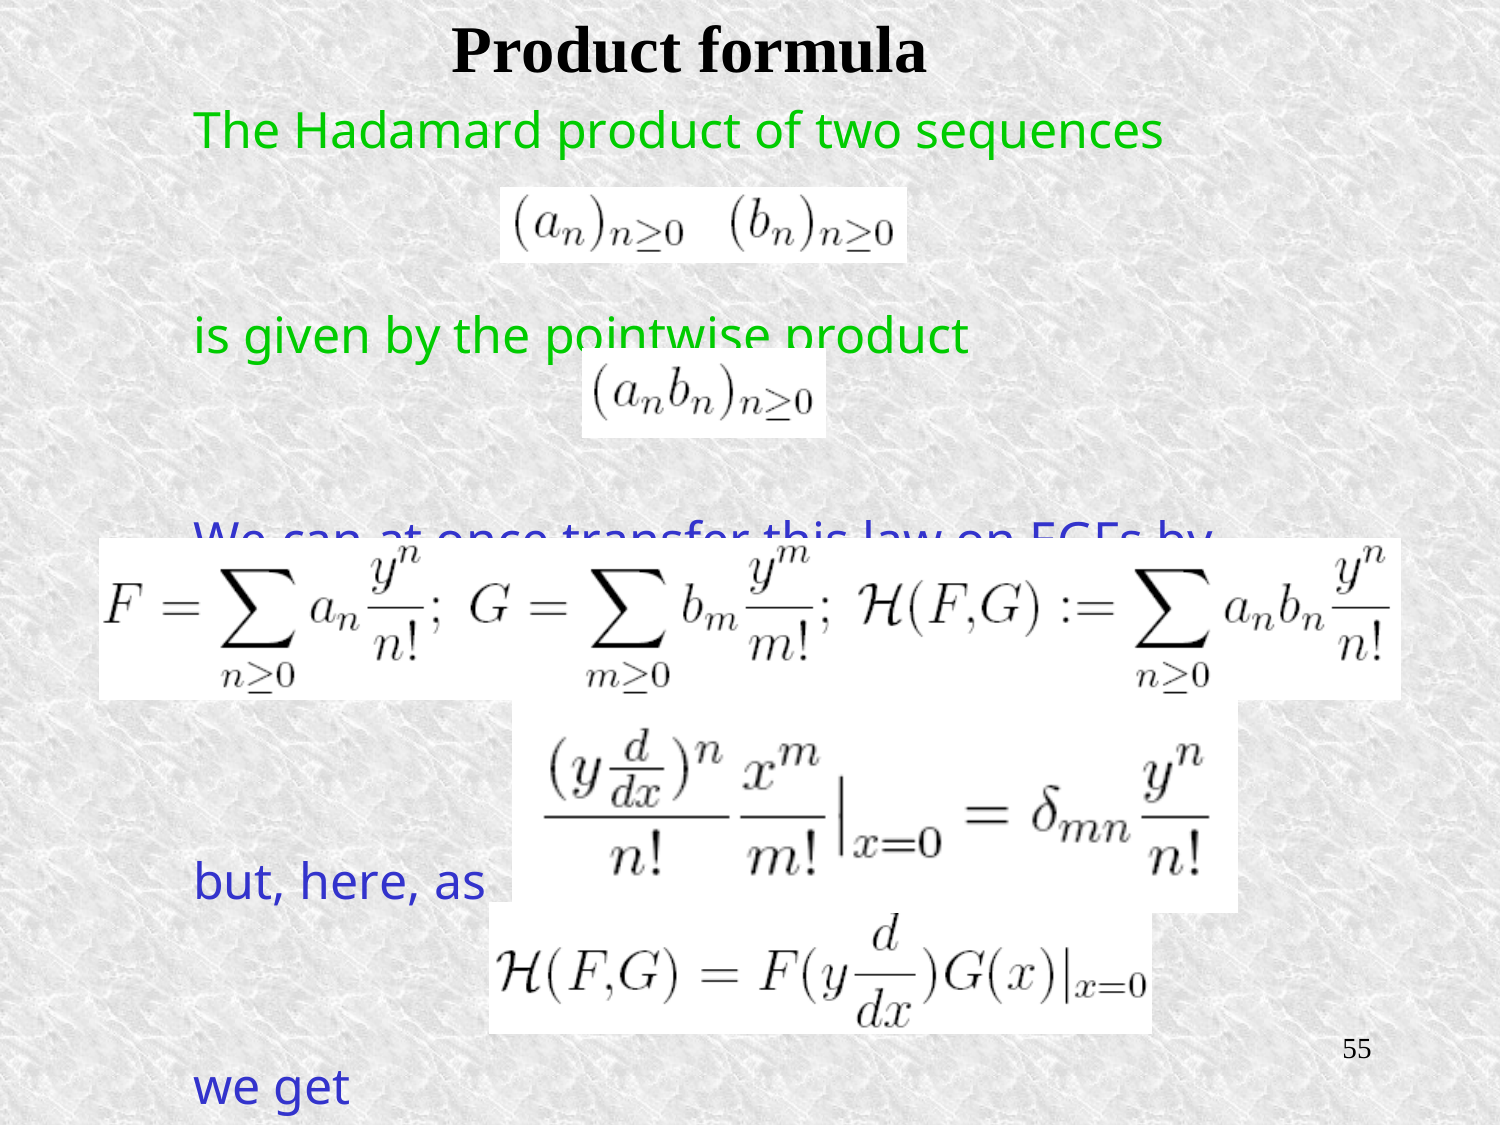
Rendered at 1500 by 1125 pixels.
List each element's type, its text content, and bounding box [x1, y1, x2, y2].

picture [0, 0, 1500, 1125]
text_box The Hadamard product of two sequences is given by the pointwise product We can at once transfer this law on EGFs by but, here, as we get [178, 700, 1322, 1125]
text_box Product formula [436, 4, 944, 95]
text_box The Hadamard product of two sequences is given by the pointwise product We can at once transfer this law on EGFs by but, here, as we get [178, 87, 1322, 538]
